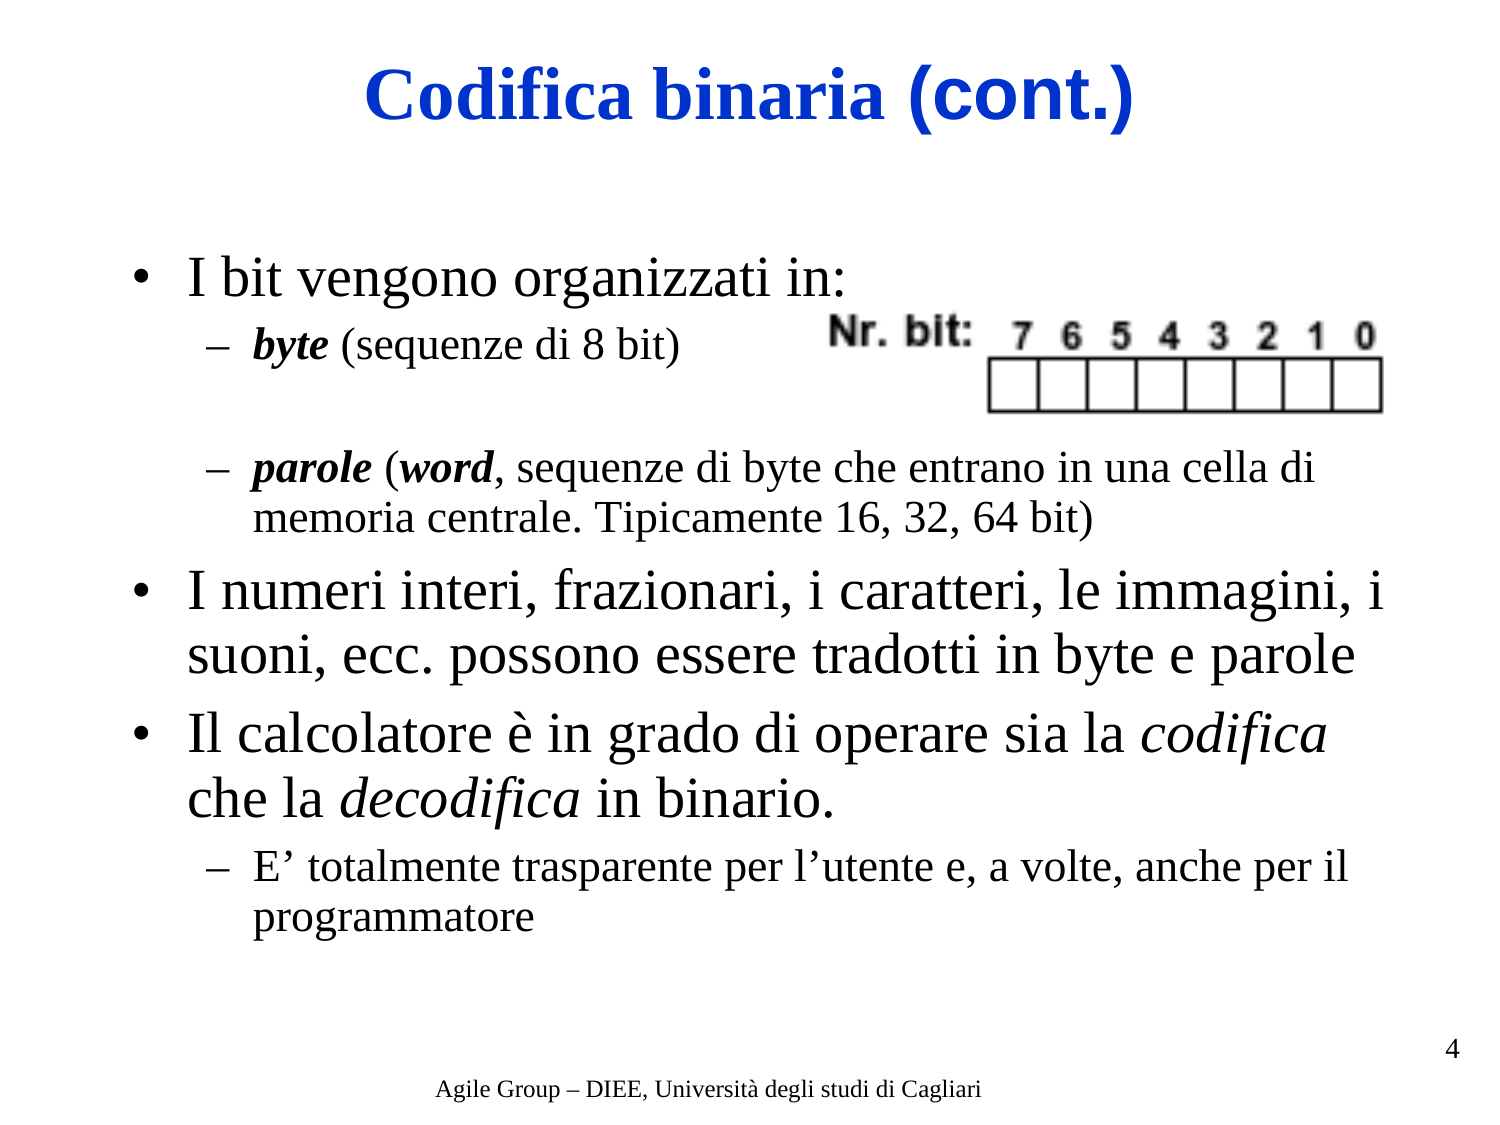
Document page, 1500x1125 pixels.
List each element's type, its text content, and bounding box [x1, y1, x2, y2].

picture [821, 298, 1412, 418]
title Codifica binaria (cont.) [112, 12, 1388, 175]
list I bit vengono organizzati in: byte (sequenze di 8 bit) parole (word, sequenze di byte che entrano in una cella di memoria centrale. Tipicamente 16, 32, 64 bit) I numeri interi, frazionari, i caratteri, le immagini, i suoni, ecc. possono essere tradotti in byte e parole Il calcolatore è in grado di operare sia la codifica che la decodifica in binario. E’ totalmente trasparente per l’utente e, a volte, anche per il programmatore [116, 236, 1426, 950]
